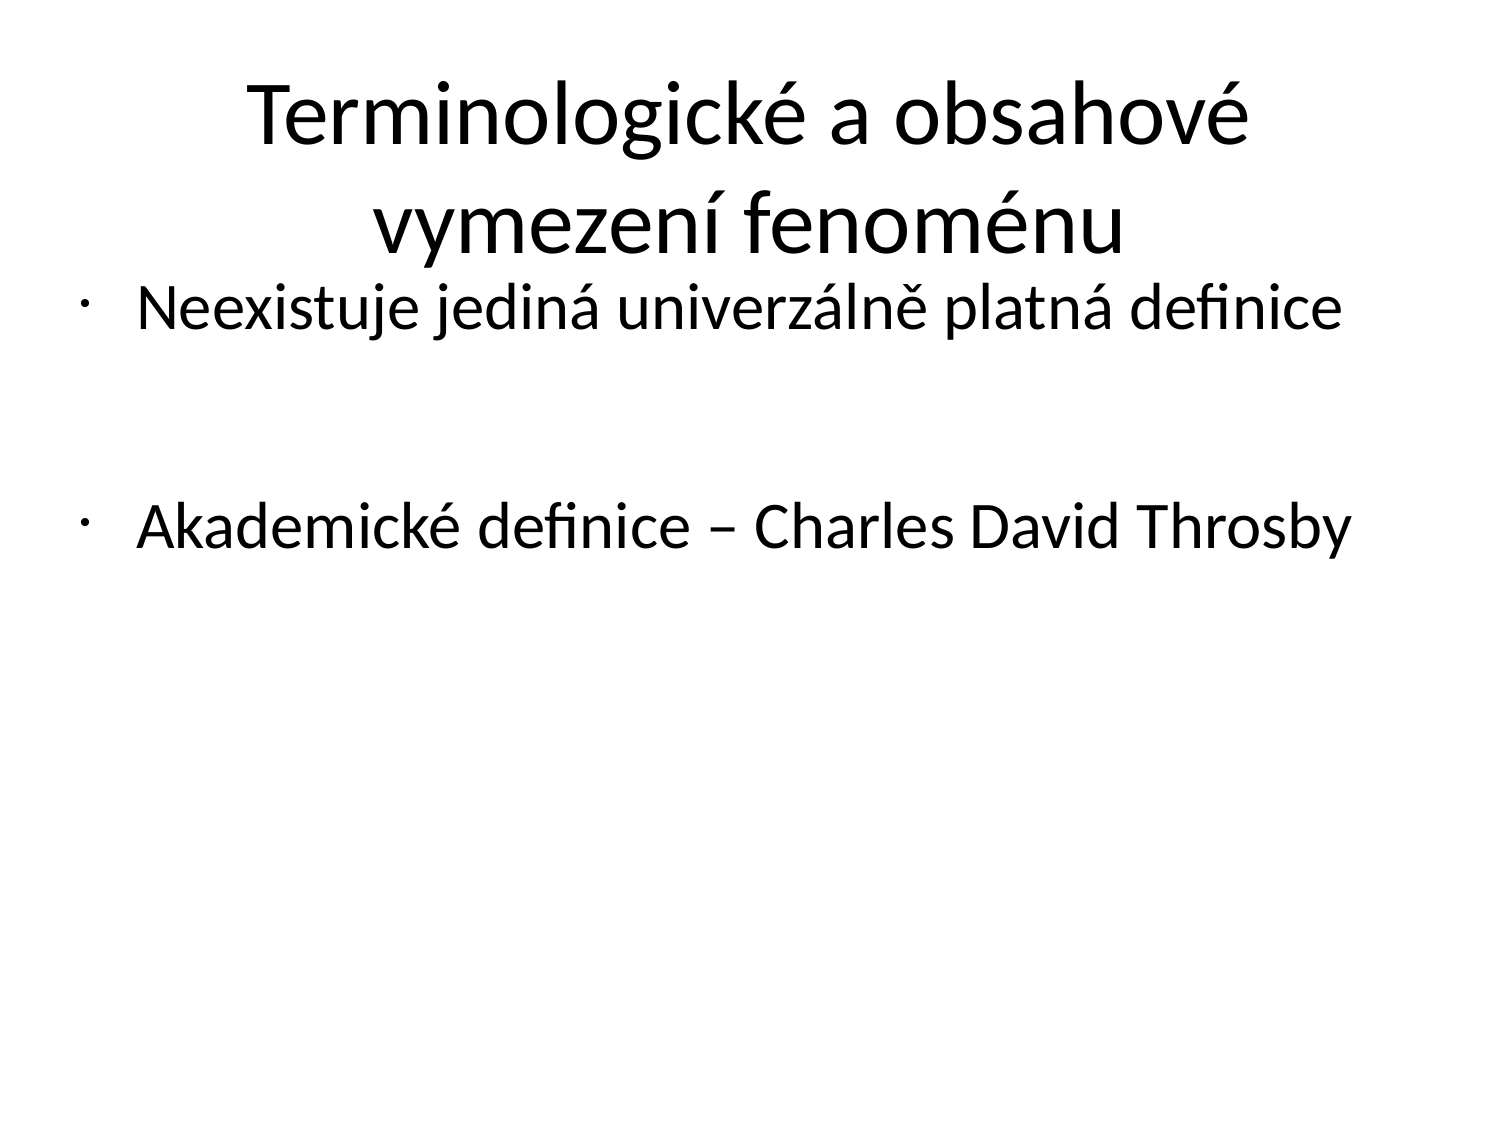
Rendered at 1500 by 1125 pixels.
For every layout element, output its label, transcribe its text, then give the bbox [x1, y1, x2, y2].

list Neexistuje jediná univerzálně platná definice Akademické definice – Charles David Throsby [64, 255, 1415, 998]
title Terminologické a obsahové vymezení fenoménu [75, 45, 1425, 233]
